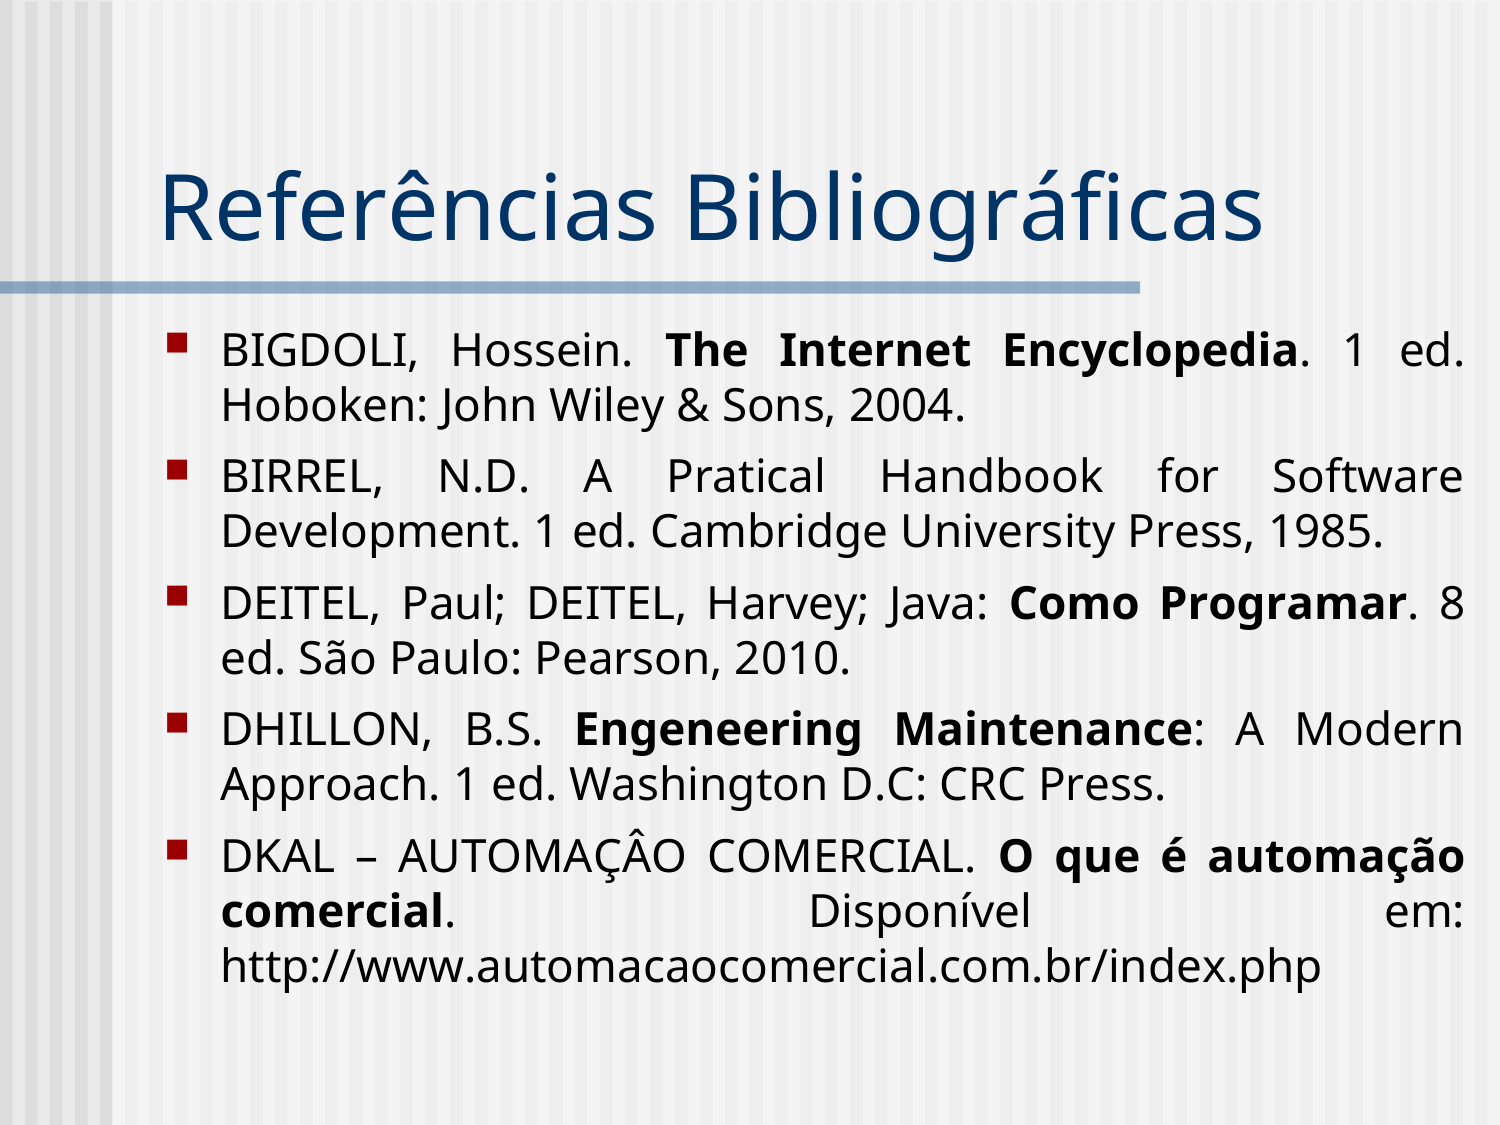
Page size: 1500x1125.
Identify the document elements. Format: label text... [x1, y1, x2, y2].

title Referências Bibliográficas [142, 31, 1482, 267]
list BIGDOLI, Hossein. The Internet Encyclopedia. 1 ed. Hoboken: John Wiley & Sons, 2004. BIRREL, N.D. A Pratical Handbook for Software Development. 1 ed. Cambridge University Press, 1985. DEITEL, Paul; DEITEL, Harvey; Java: Como Programar. 8 ed. São Paulo: Pearson, 2010. DHILLON, B.S. Engeneering Maintenance: A Modern Approach. 1 ed. Washington D.C: CRC Press. DKAL – AUTOMAÇÂO COMERCIAL. O que é automação comercial. Disponível em: http://www.automacaocomercial.com.br/index.php [149, 312, 1481, 1055]
